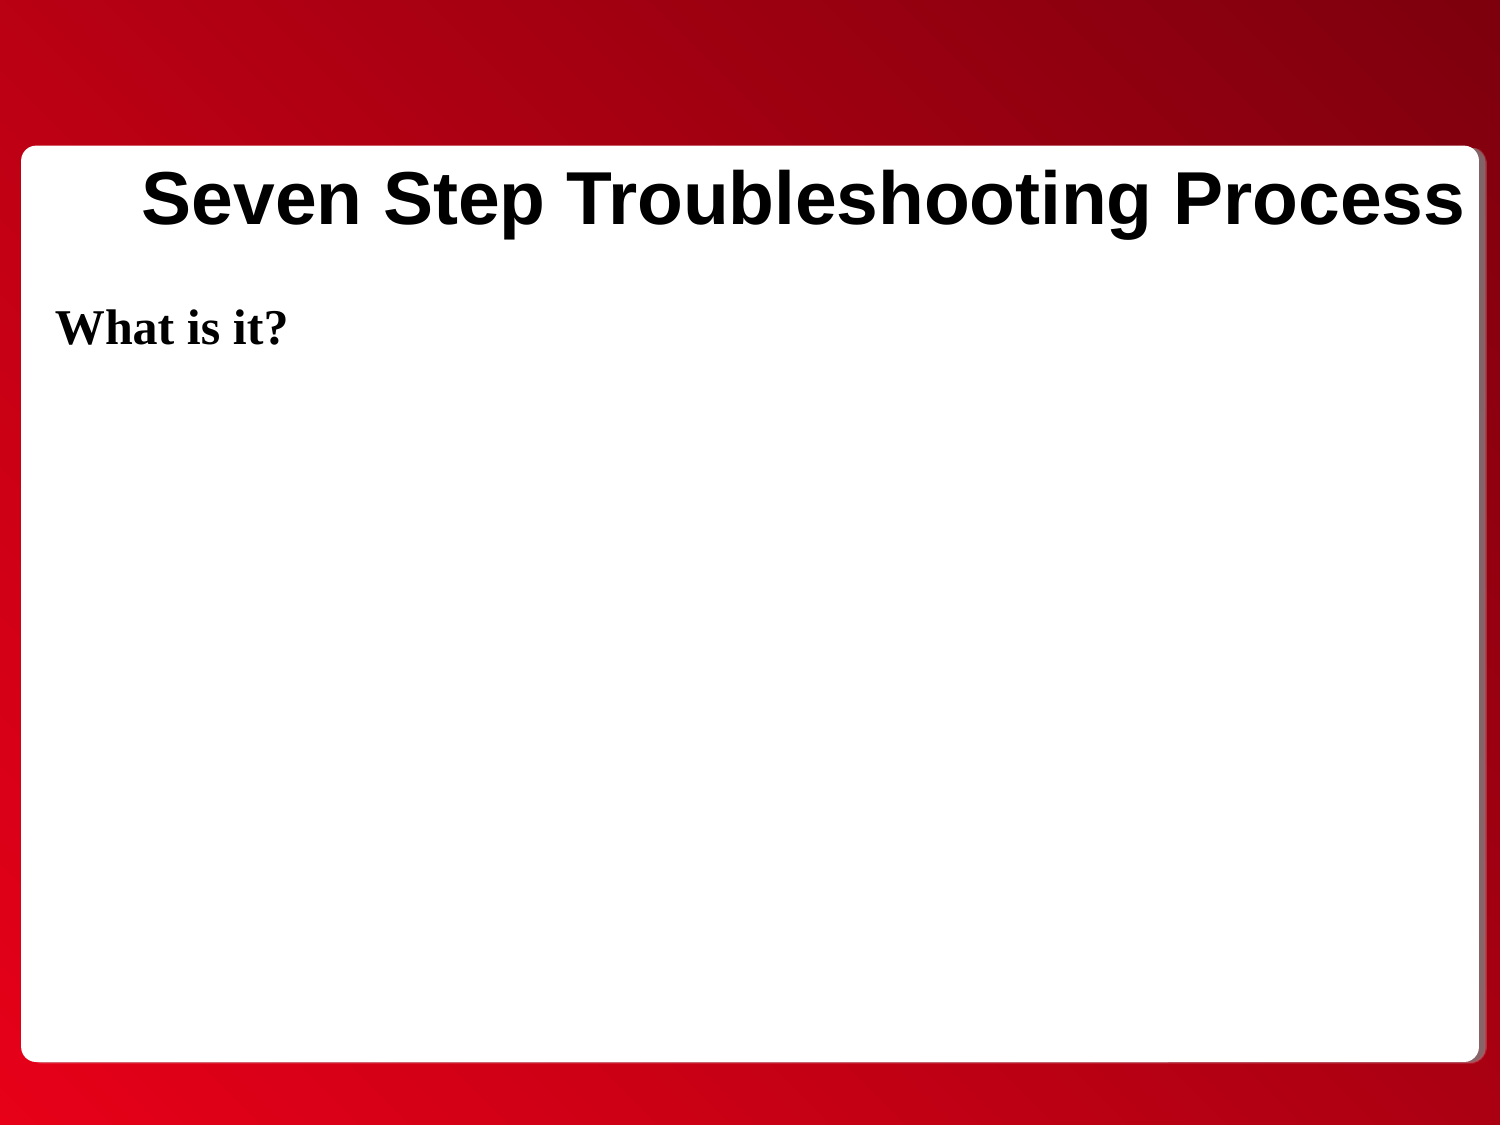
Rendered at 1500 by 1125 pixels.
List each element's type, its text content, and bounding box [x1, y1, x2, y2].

list What is it? [54, 299, 1426, 1051]
title Seven Step Troubleshooting Process [0, 162, 1500, 263]
